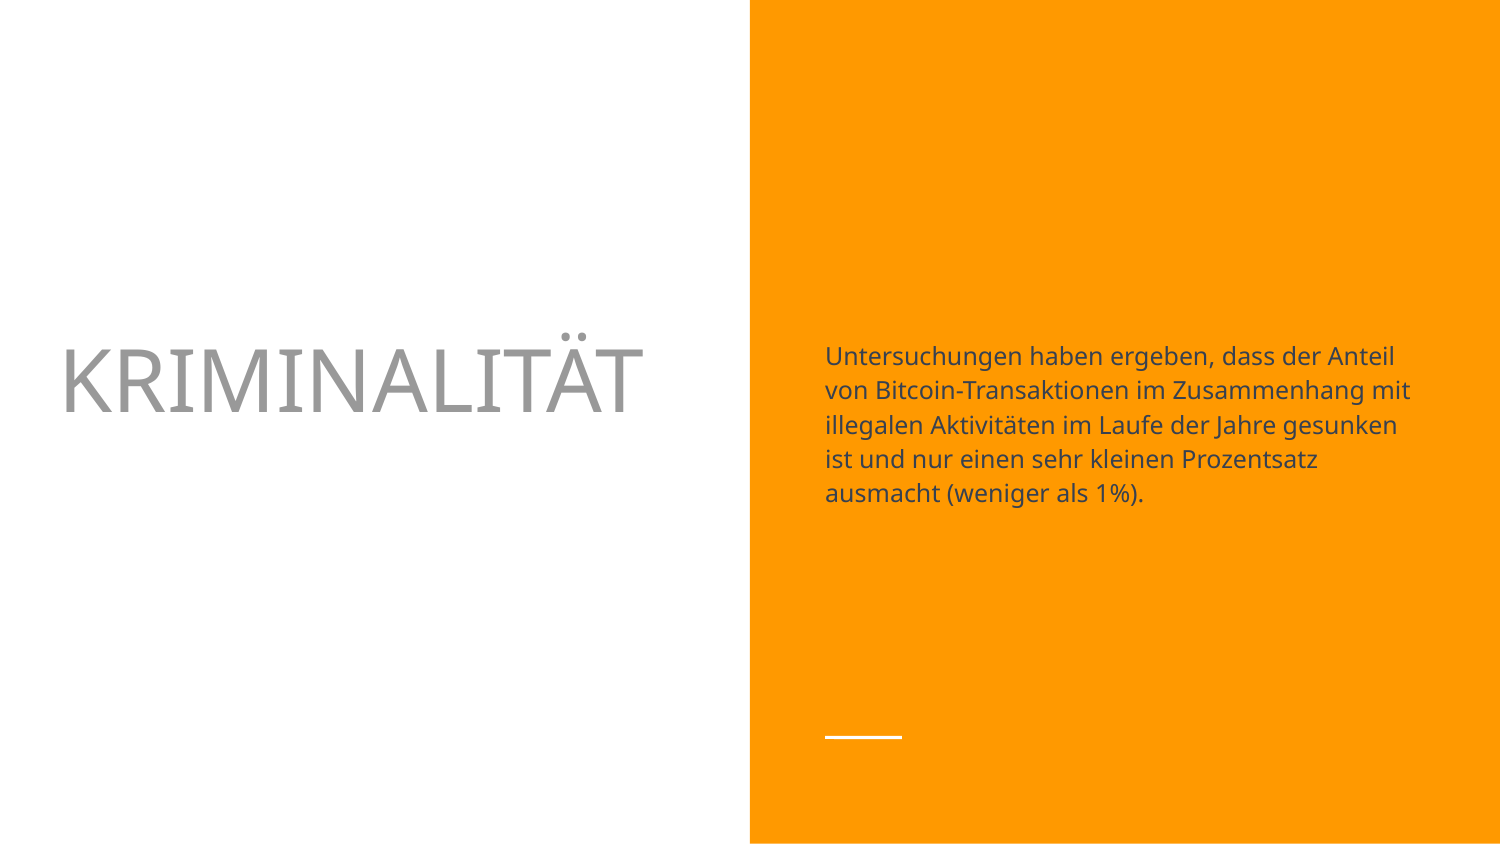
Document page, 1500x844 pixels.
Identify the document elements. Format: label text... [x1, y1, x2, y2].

title KRIMINALITÄT [43, 152, 708, 446]
list Untersuchungen haben ergeben, dass der Anteil von Bitcoin-Transaktionen im Zusammenhang mit illegalen Aktivitäten im Laufe der Jahre gesunken ist und nur einen sehr kleinen Prozentsatz ausmacht (weniger als 1%). [810, 118, 1440, 725]
